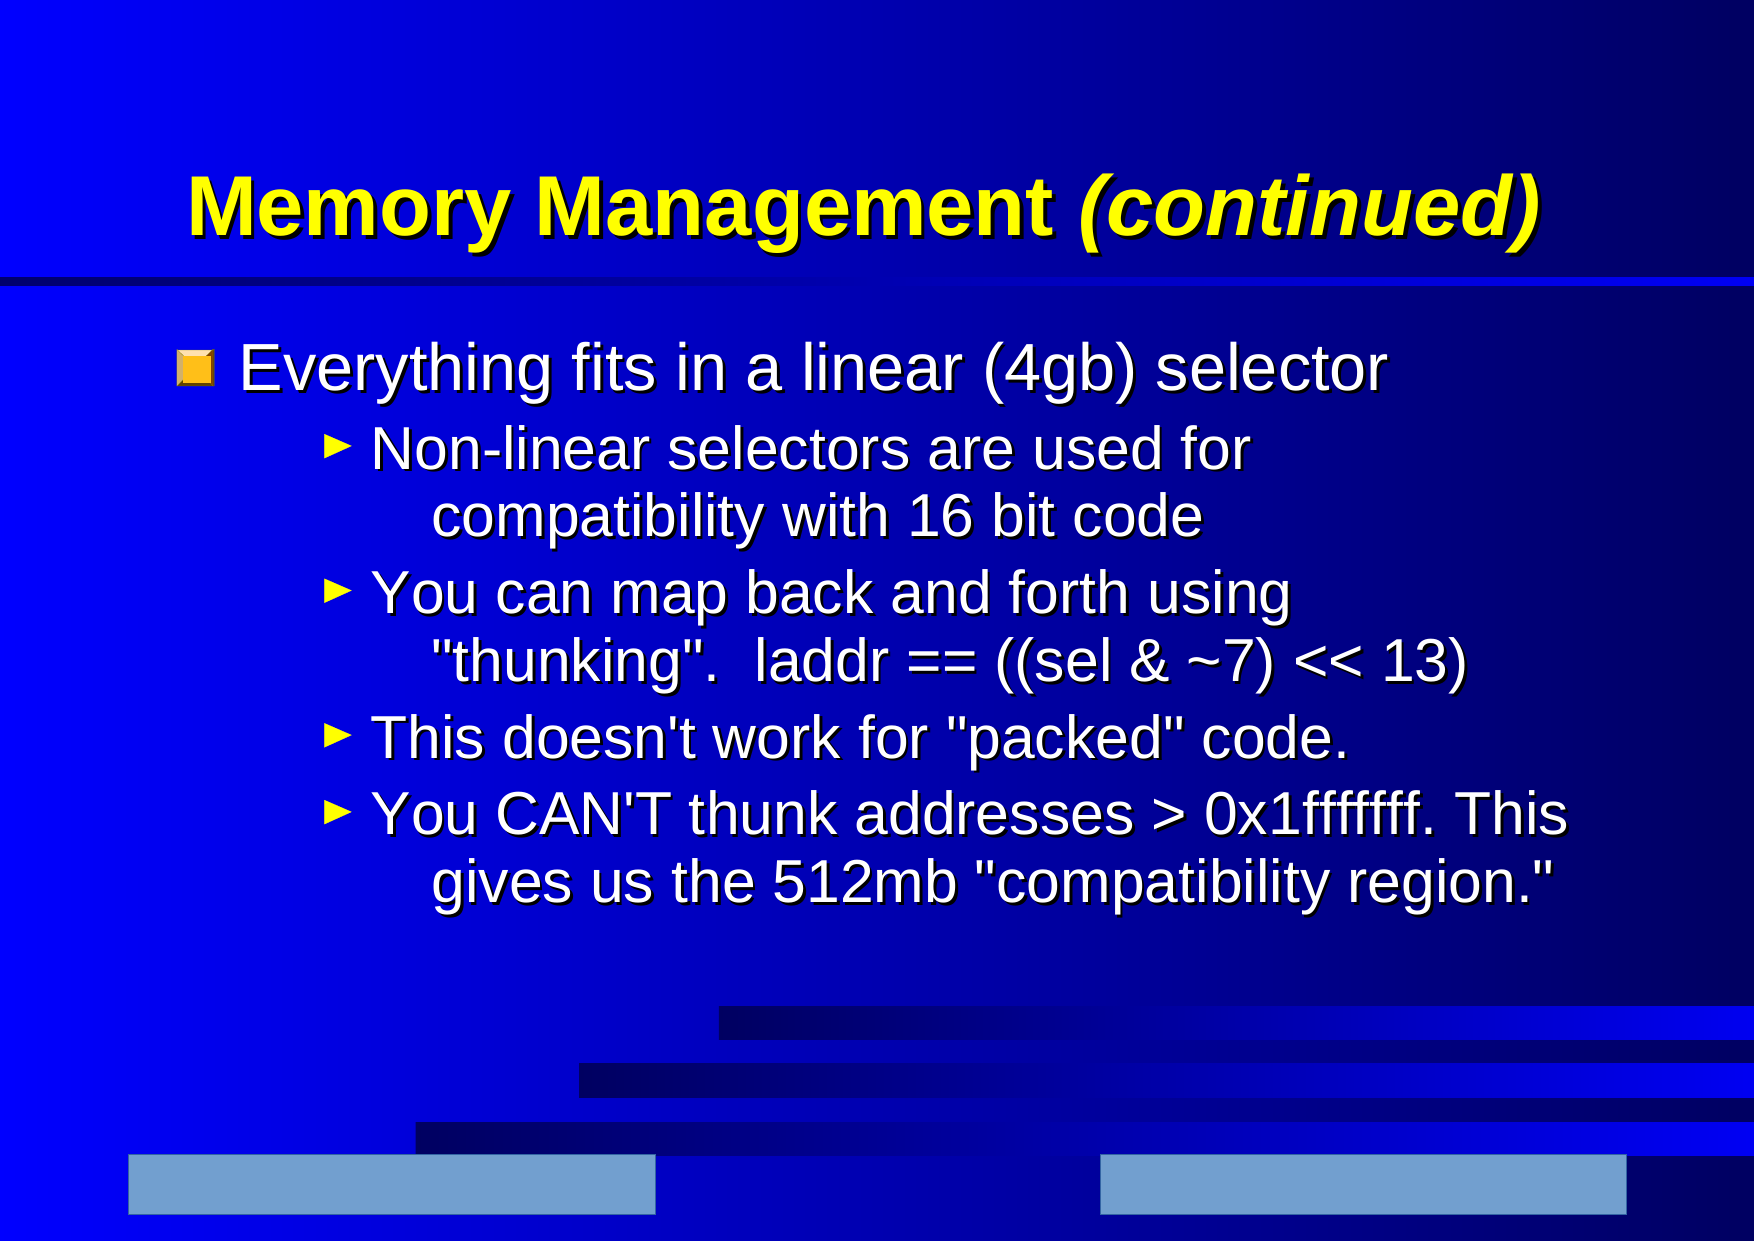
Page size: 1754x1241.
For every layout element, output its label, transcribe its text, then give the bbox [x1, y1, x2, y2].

text_box Everything fits in a linear (4gb) selector Non-linear selectors are used for compatibility with 16 bit code You can map back and forth using "thunking". laddr == ((sel & ~7) << 13) This doesn't work for "packed" code. You CAN'T thunk addresses > 0x1fffffff. This gives us the 512mb "compatibility region." [172, 330, 1583, 975]
text_box Memory Management (continued) [186, 69, 1573, 254]
